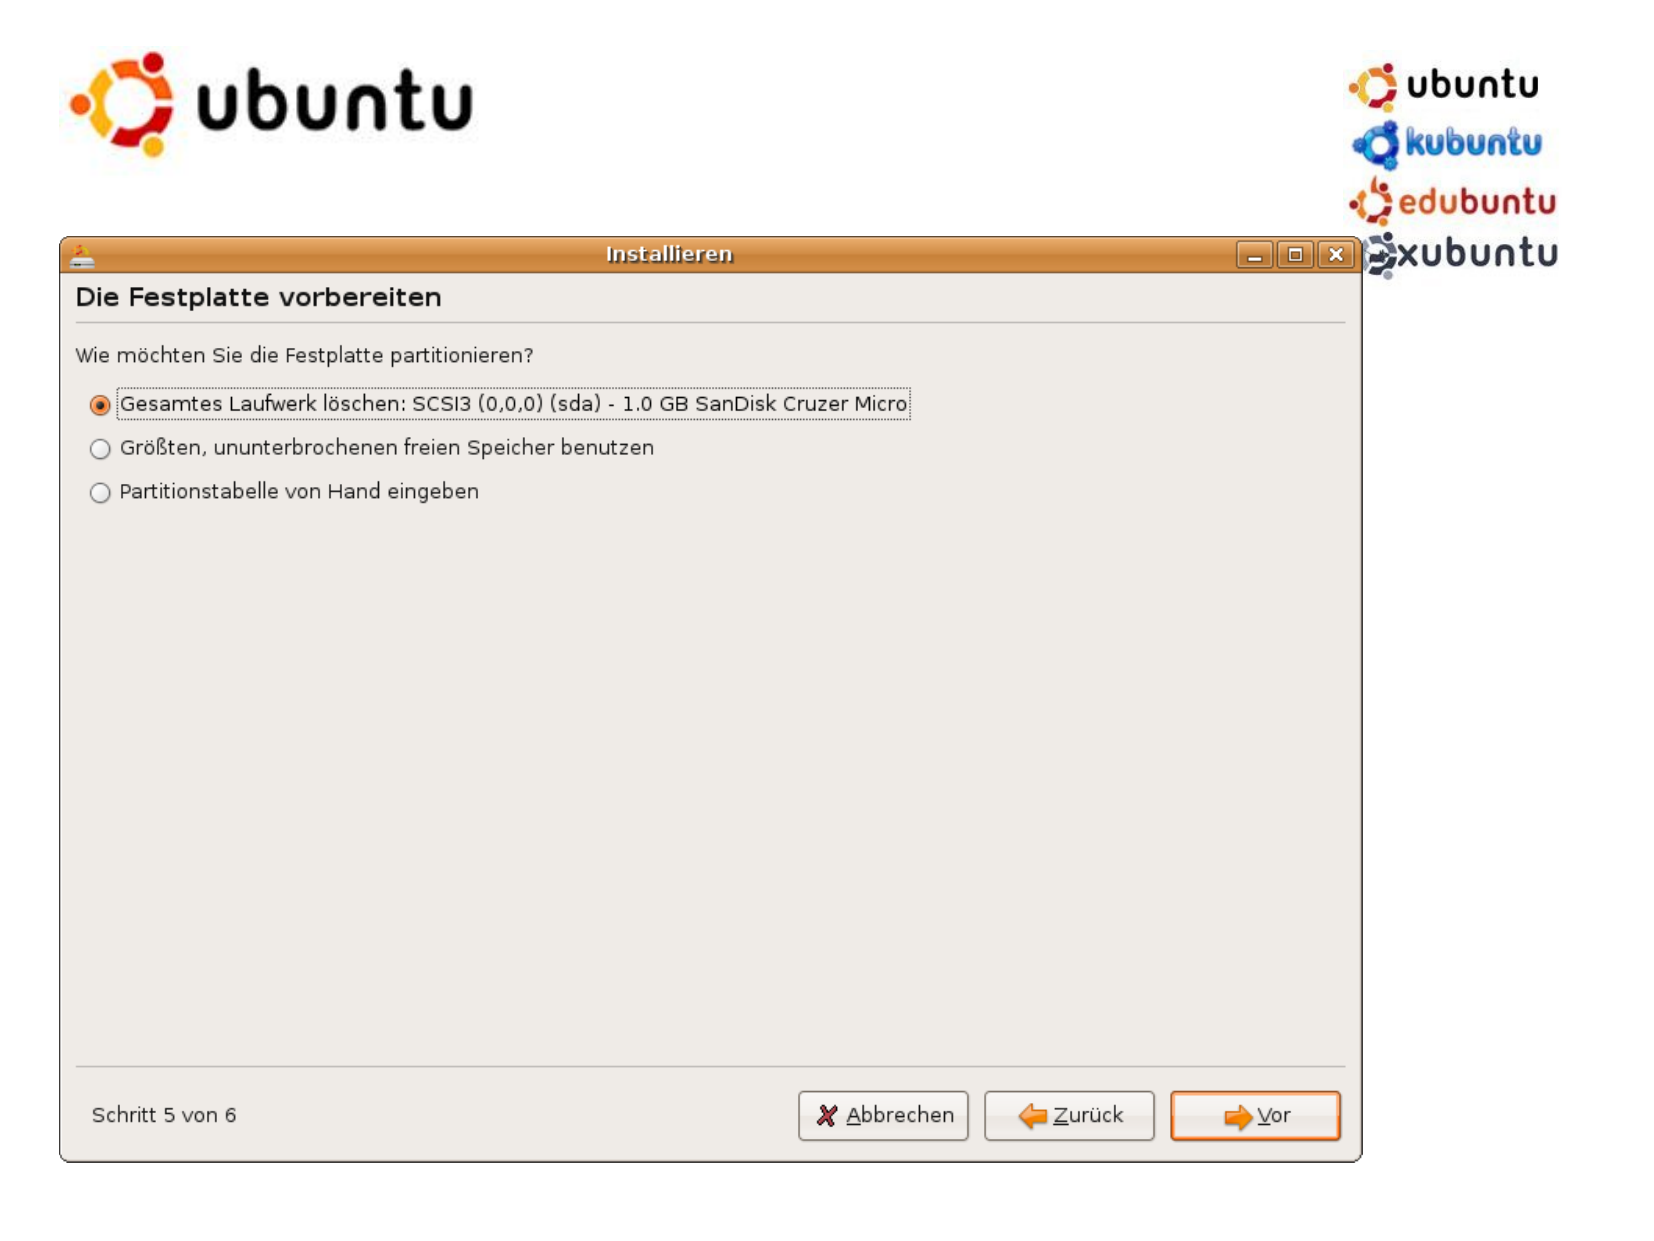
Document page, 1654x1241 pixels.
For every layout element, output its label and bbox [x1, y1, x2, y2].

picture [59, 50, 1565, 1163]
picture [59, 46, 501, 178]
